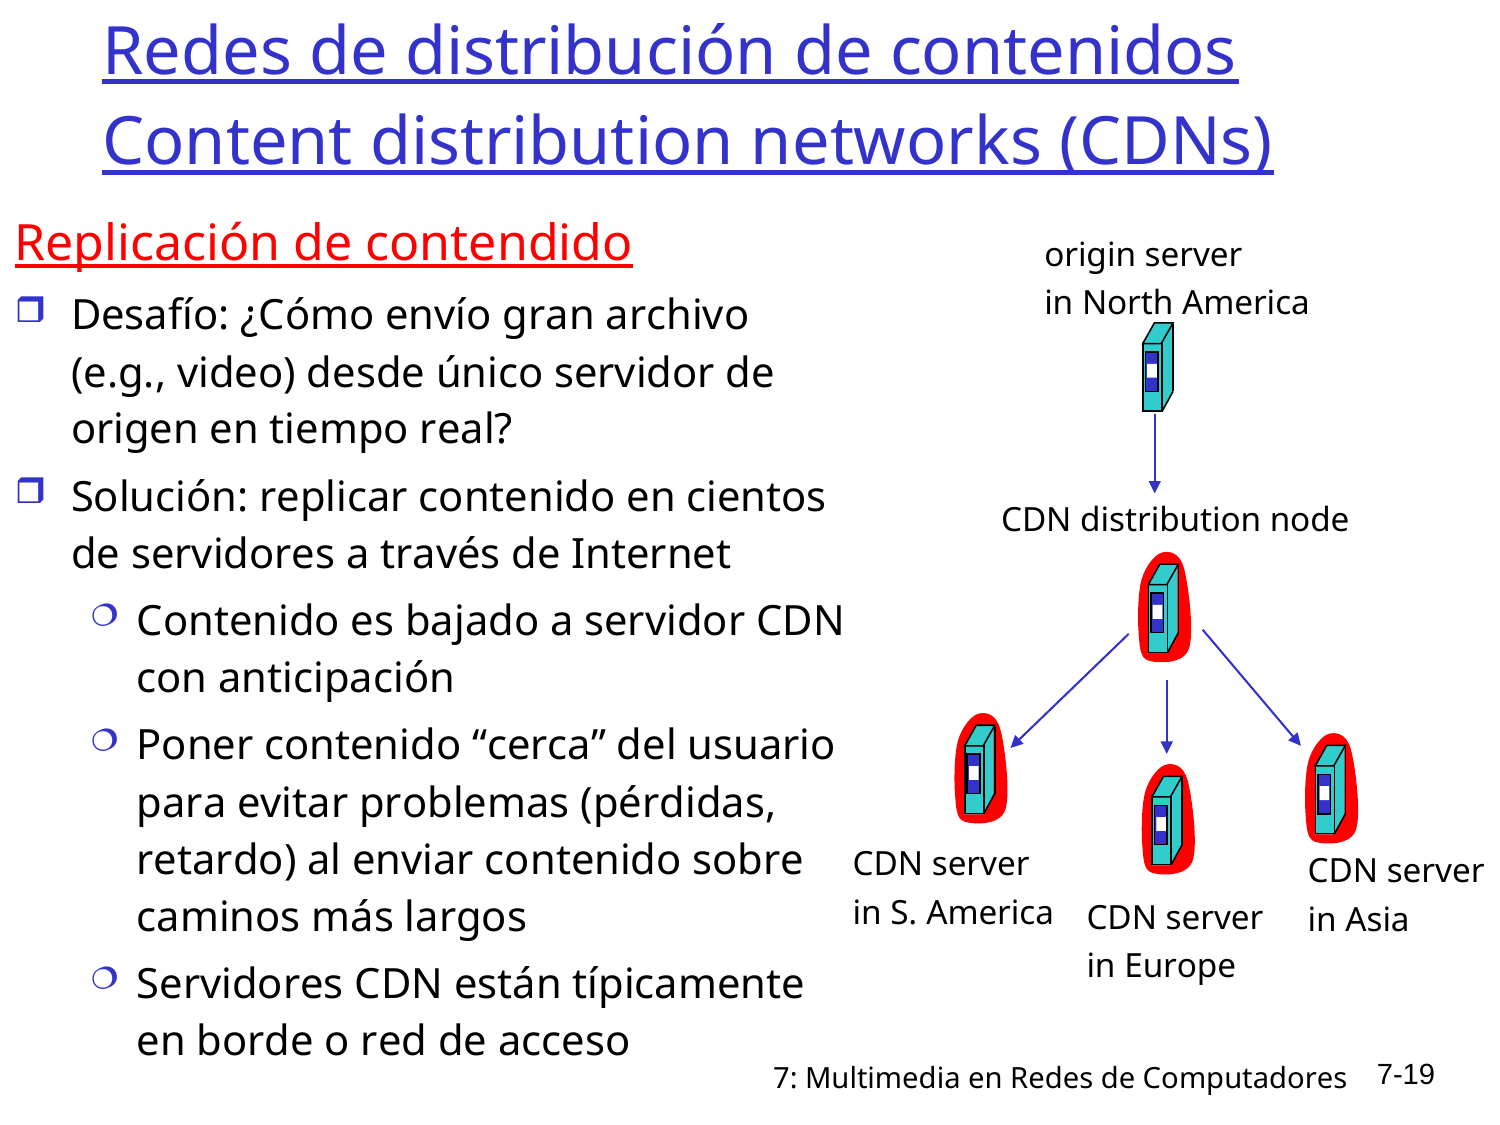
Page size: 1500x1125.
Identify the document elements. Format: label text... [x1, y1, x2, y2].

text_box [954, 713, 1008, 824]
text_box CDN distribution node [986, 490, 1366, 546]
text_box CDN server in Asia [1293, 841, 1500, 946]
text_box [1138, 551, 1192, 663]
title Redes de distribución de contenidos Content distribution networks (CDNs) [87, 0, 1405, 188]
list Replicación de contendido Desafío: ¿Cómo envío gran archivo (e.g., video) desde único servidor de origen en tiempo real? Solución: replicar contenido en cientos de servidores a través de Internet Contenido es bajado a servidor CDN con anticipación Poner contenido “cerca” del usuario para evitar problemas (pérdidas, retardo) al enviar contenido sobre caminos más largos Servidores CDN están típicamente en borde o red de acceso [0, 198, 863, 1125]
text_box CDN server in Europe [1071, 888, 1279, 993]
text_box [1305, 733, 1359, 841]
text_box CDN server in S. America [837, 834, 1070, 939]
text_box [1142, 330, 1172, 412]
text_box origin server in North America [1029, 225, 1326, 330]
text_box [1141, 764, 1195, 875]
